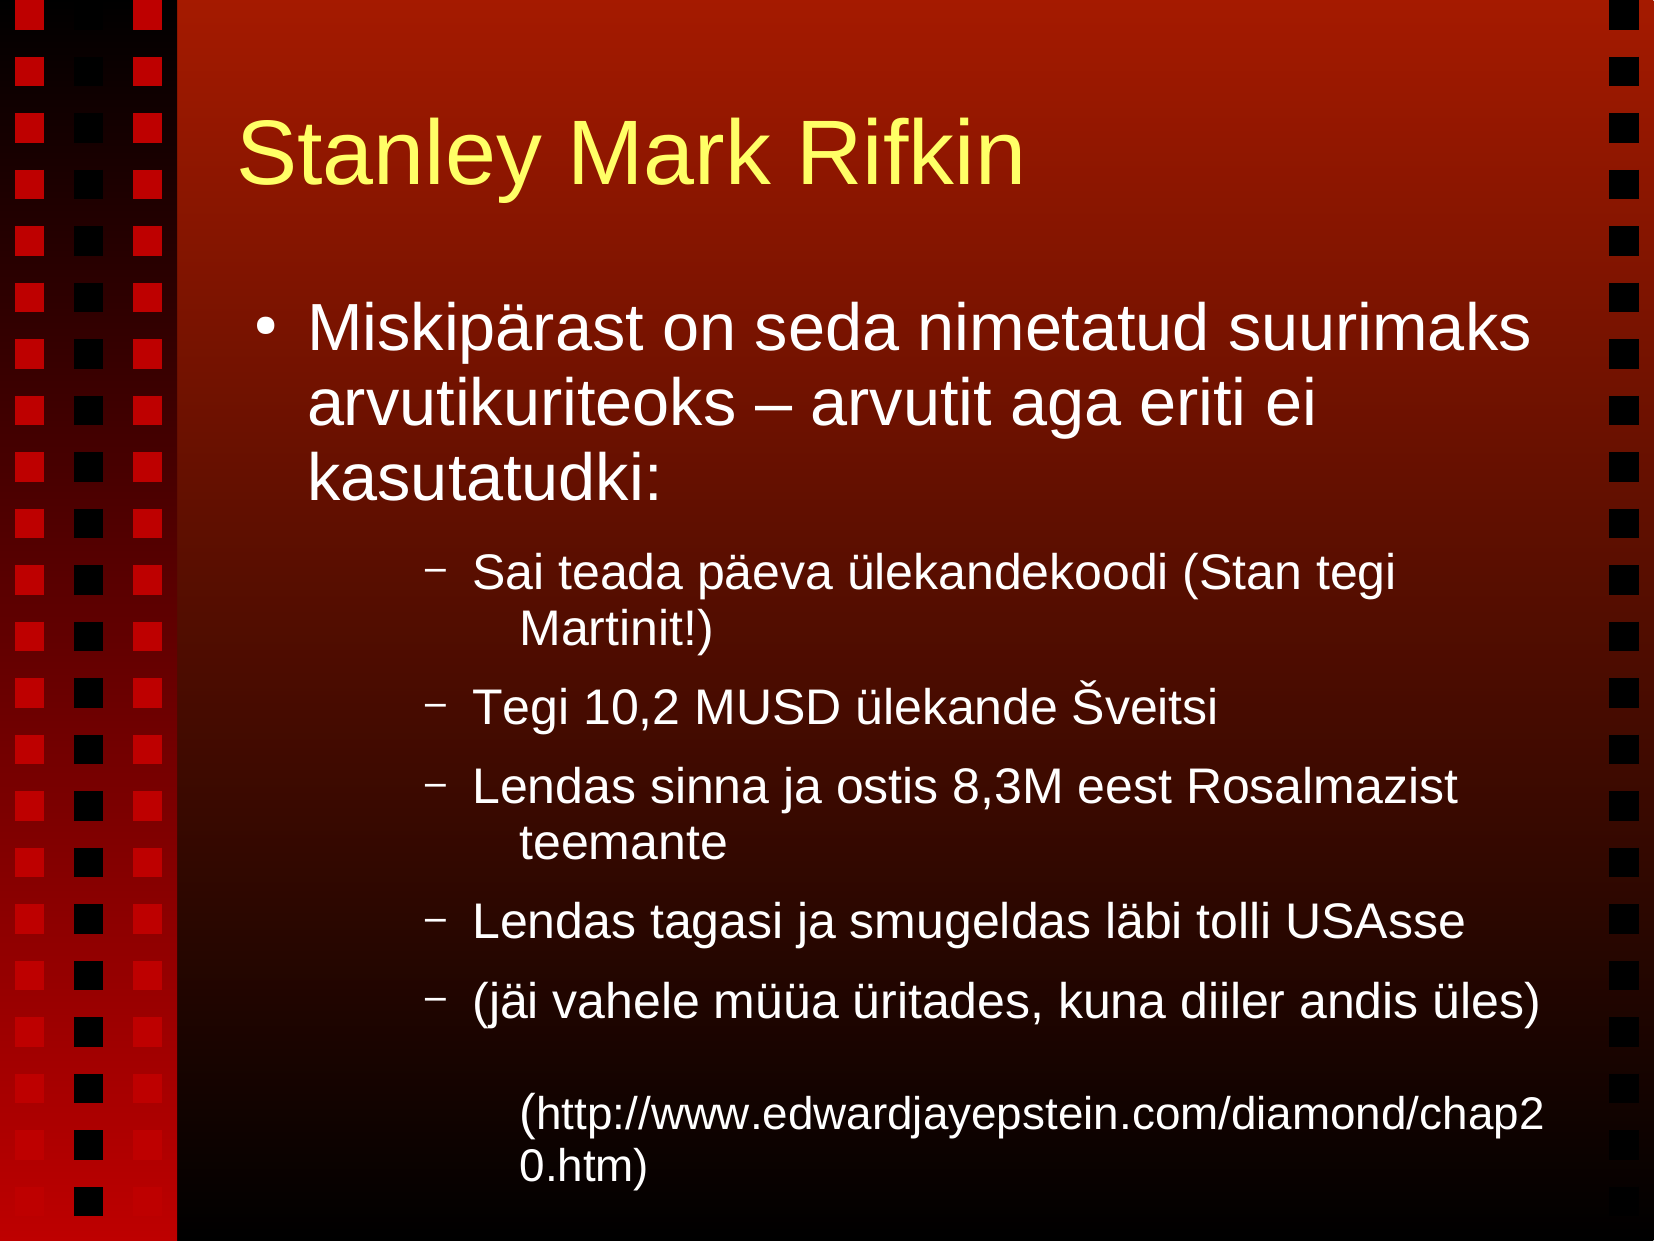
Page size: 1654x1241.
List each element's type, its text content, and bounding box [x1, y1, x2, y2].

list Miskipärast on seda nimetatud suurimaks arvutikuriteoks – arvutit aga eriti ei kasutatudki: Sai teada päeva ülekandekoodi (Stan tegi Martinit!) Tegi 10,2 MUSD ülekande Šveitsi Lendas sinna ja ostis 8,3M eest Rosalmazist teemante Lendas tagasi ja smugeldas läbi tolli USAsse (jäi vahele müüa üritades, kuna diiler andis üles) (http://www.edwardjayepstein.com/diamond/chap20.htm) [236, 290, 1571, 1192]
title Stanley Mark Rifkin [236, 49, 1571, 257]
